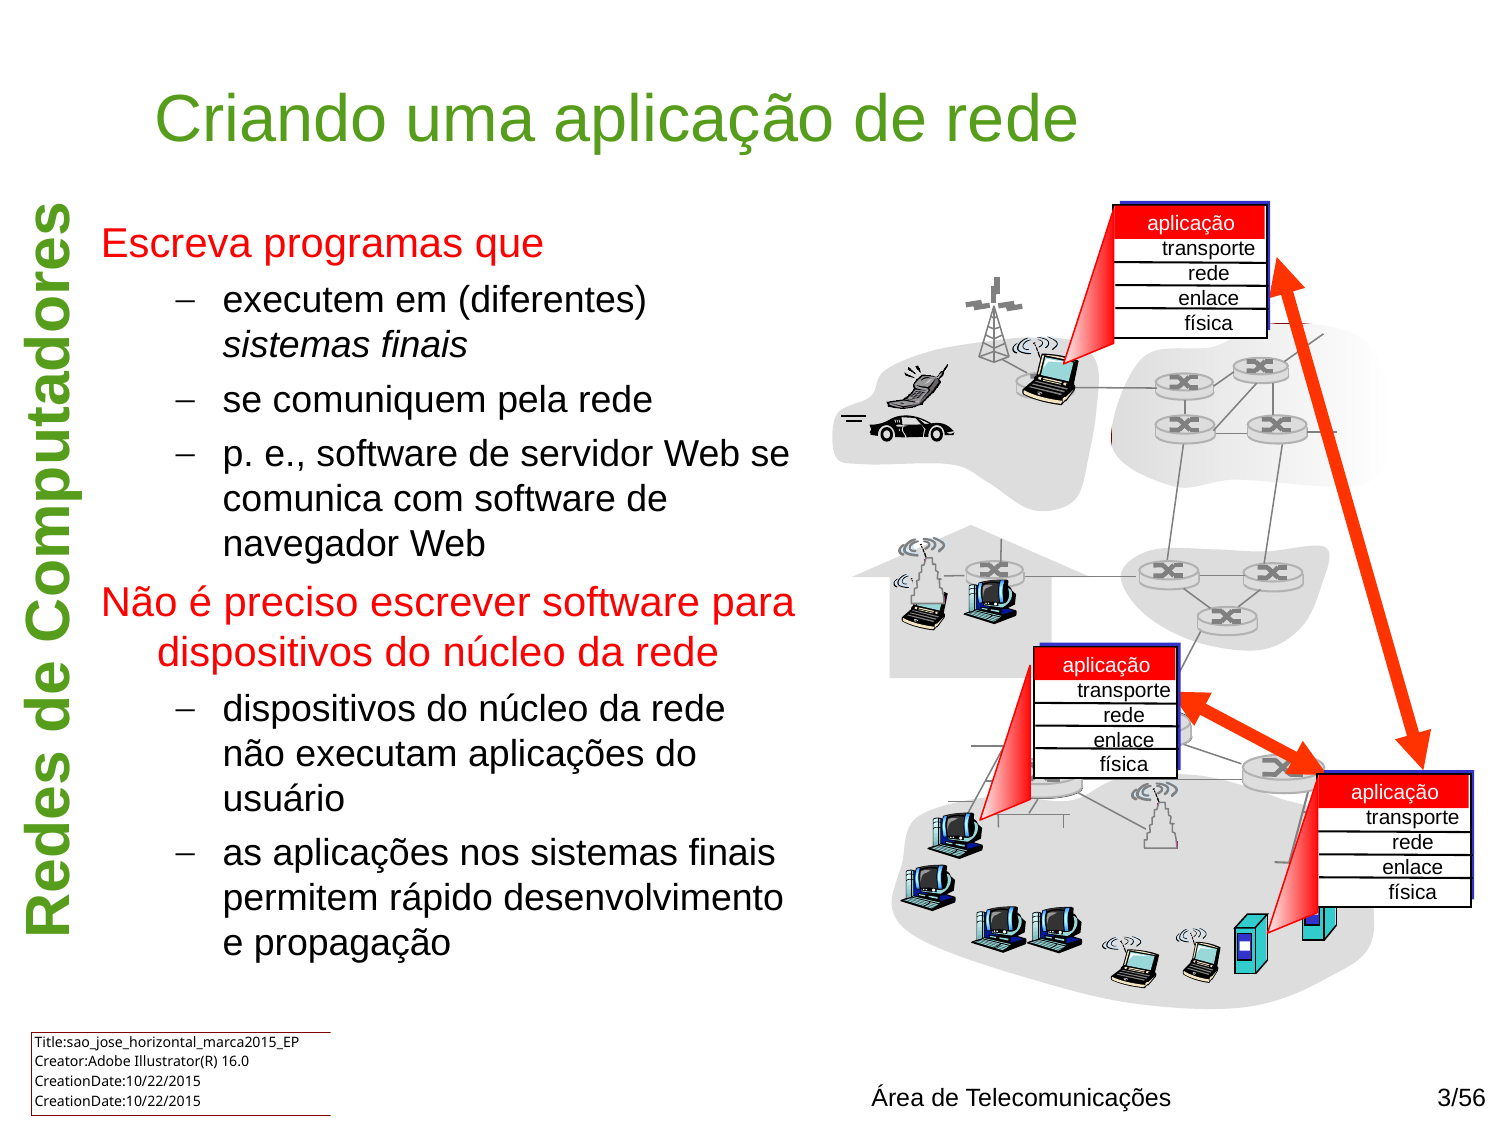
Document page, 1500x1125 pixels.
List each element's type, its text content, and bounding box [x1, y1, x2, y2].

text_box [981, 345, 993, 354]
picture [869, 411, 955, 442]
text_box [1192, 774, 1220, 779]
text_box [1063, 209, 1114, 386]
picture [893, 558, 948, 631]
picture [1166, 802, 1178, 849]
text_box aplicação transporte rede enlace física [1304, 771, 1486, 912]
chart [963, 579, 1018, 625]
text_box [851, 524, 1181, 679]
text_box Escreva programas que executem em (diferentes) sistemas finais se comuniquem pela rede p. e., software de servidor Web se comunica com software de navegador Web Não é preciso escrever software para dispositivos do núcleo da rede dispositivos do núcleo da rede não executam aplicações do usuário as aplicações nos sistemas finais permitem rápido desenvolvimento e propagação [85, 208, 813, 1048]
title Criando uma aplicação de rede [139, 25, 1500, 213]
chart [927, 812, 984, 860]
text_box [995, 339, 1003, 346]
text_box [1111, 322, 1335, 488]
text_box [1303, 323, 1389, 487]
picture [1012, 335, 1079, 406]
text_box [984, 353, 993, 360]
text_box aplicação transporte rede enlace física [1021, 643, 1192, 784]
picture [1175, 927, 1221, 983]
picture [1145, 802, 1158, 839]
text_box [1120, 545, 1330, 651]
text_box aplicação transporte rede enlace física [1100, 201, 1282, 343]
text_box [995, 346, 1007, 354]
chart [971, 905, 1084, 954]
text_box [995, 353, 1004, 360]
picture [886, 364, 948, 409]
picture [1101, 935, 1160, 989]
text_box [985, 340, 993, 346]
text_box [832, 341, 1099, 512]
text_box [1318, 760, 1325, 769]
chart [900, 864, 957, 912]
text_box [891, 693, 1375, 1010]
text_box [1005, 338, 1012, 363]
